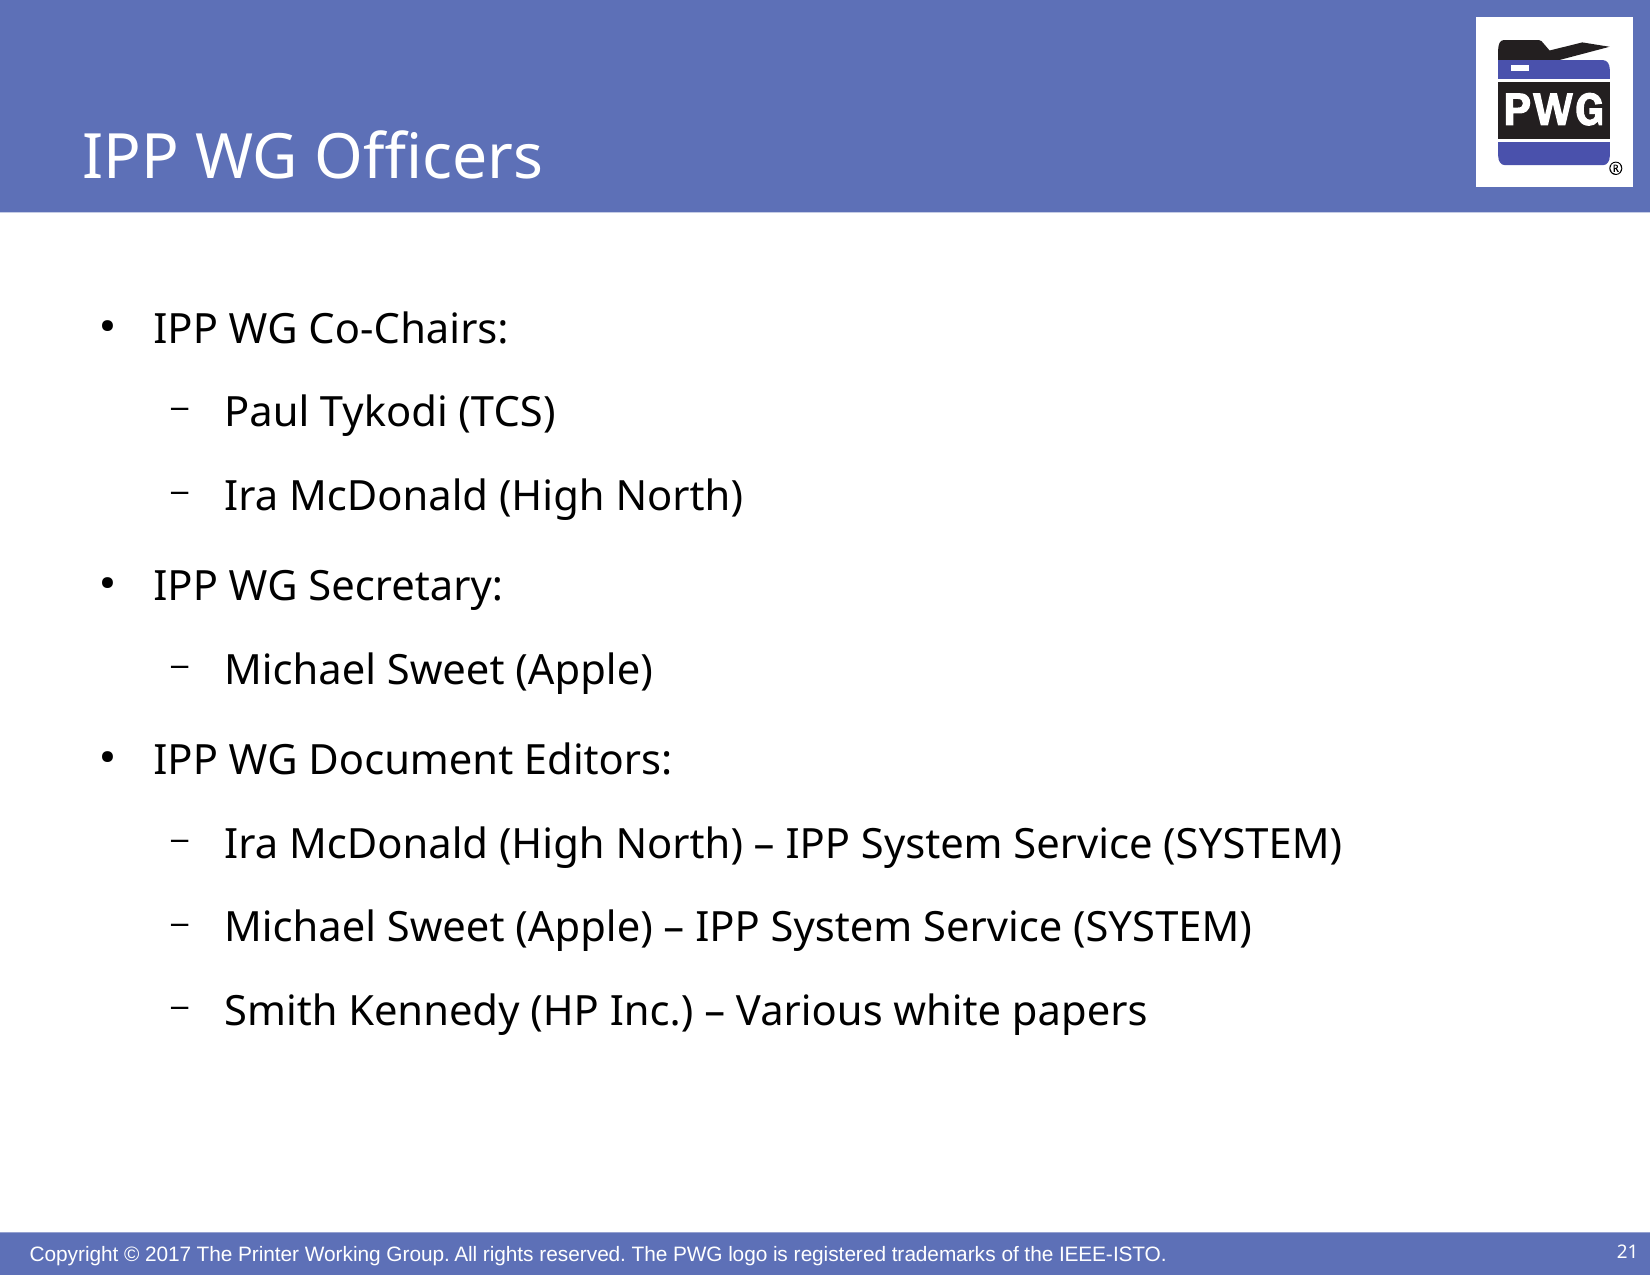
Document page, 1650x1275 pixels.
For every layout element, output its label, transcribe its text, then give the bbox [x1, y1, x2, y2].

list IPP WG Co-Chairs: Paul Tykodi (TCS) Ira McDonald (High North) IPP WG Secretary: Michael Sweet (Apple) IPP WG Document Editors: Ira McDonald (High North) – IPP System Service (SYSTEM) Michael Sweet (Apple) – IPP System Service (SYSTEM) Smith Kennedy (HP Inc.) – Various white papers [82, 298, 1568, 1186]
title IPP WG Officers [82, 8, 1451, 198]
